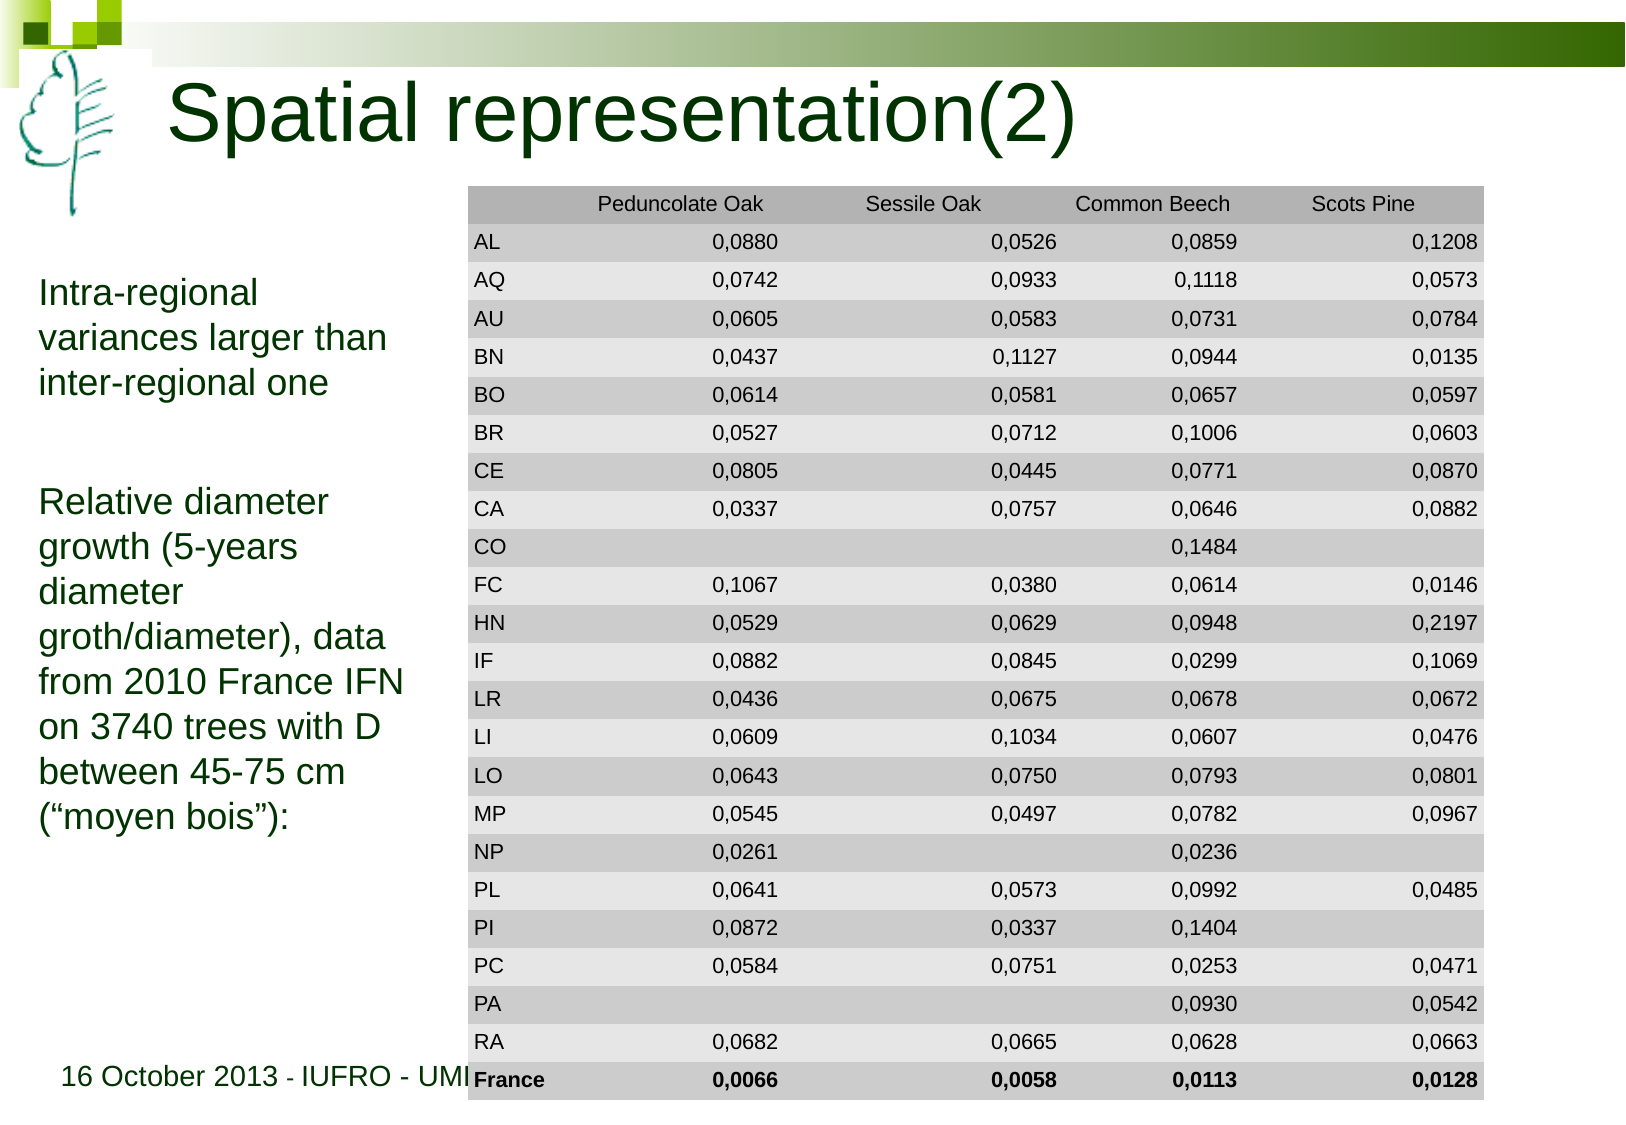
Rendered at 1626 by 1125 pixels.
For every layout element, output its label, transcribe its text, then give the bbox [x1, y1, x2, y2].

table_cell 0,0545 [577, 796, 784, 834]
table_cell 0,0933 [784, 262, 1063, 300]
table_cell 0,0880 [577, 224, 784, 262]
table_cell 0,0614 [1063, 567, 1243, 605]
table_cell 0,0337 [784, 910, 1063, 948]
table_cell 0,0967 [1243, 796, 1484, 834]
table_cell CO [468, 529, 577, 567]
table_cell 0,0751 [784, 948, 1063, 986]
table_cell 0,0678 [1063, 681, 1243, 719]
picture [19, 49, 152, 220]
table_cell [577, 986, 784, 1024]
table_cell 0,0146 [1243, 567, 1484, 605]
table_cell 0,1484 [1063, 529, 1243, 567]
table_cell 0,0583 [784, 300, 1063, 338]
table_cell CE [468, 453, 577, 491]
table_cell 0,1069 [1243, 643, 1484, 681]
table_cell 0,0657 [1063, 377, 1243, 415]
table_cell 0,0497 [784, 796, 1063, 834]
table_cell 0,0471 [1243, 948, 1484, 986]
table_cell 0,0529 [577, 605, 784, 643]
table_cell IF [468, 643, 577, 681]
table_cell 0,0641 [577, 872, 784, 910]
table_cell 0,0801 [1243, 757, 1484, 796]
table_cell 0,0299 [1063, 643, 1243, 681]
table_cell 0,0672 [1243, 681, 1484, 719]
table_cell 0,0436 [577, 681, 784, 719]
table_cell 0,0944 [1063, 338, 1243, 377]
table_cell 0,0742 [577, 262, 784, 300]
table_cell LR [468, 681, 577, 719]
table_cell France [468, 1062, 577, 1100]
table_header Common Beech [1063, 186, 1243, 224]
table_cell 0,0066 [577, 1062, 784, 1100]
table_cell 0,0882 [577, 643, 784, 681]
table_cell 0,0058 [784, 1062, 1063, 1100]
table_cell HN [468, 605, 577, 643]
table_header Peduncolate Oak [577, 186, 784, 224]
table_cell 0,0882 [1243, 491, 1484, 529]
table_cell [784, 834, 1063, 872]
table_cell 0,0485 [1243, 872, 1484, 910]
table_cell 0,0628 [1063, 1024, 1243, 1062]
table_header Scots Pine [1243, 186, 1484, 224]
table_cell [1243, 529, 1484, 567]
table_cell 0,0135 [1243, 338, 1484, 377]
table_cell 0,0128 [1243, 1062, 1484, 1100]
table_cell 0,0663 [1243, 1024, 1484, 1062]
table_cell 0,0948 [1063, 605, 1243, 643]
table_cell 0,0712 [784, 415, 1063, 453]
table_cell 0,0992 [1063, 872, 1243, 910]
table_cell 0,2197 [1243, 605, 1484, 643]
table_cell FC [468, 567, 577, 605]
table_cell 0,0771 [1063, 453, 1243, 491]
table_cell 0,0872 [577, 910, 784, 948]
table_cell LO [468, 757, 577, 796]
table_cell 0,0542 [1243, 986, 1484, 1024]
table_cell 0,0526 [784, 224, 1063, 262]
table_cell 0,0603 [1243, 415, 1484, 453]
table_cell MP [468, 796, 577, 834]
table_cell 0,0573 [784, 872, 1063, 910]
table_cell 0,1208 [1243, 224, 1484, 262]
table_cell 0,0870 [1243, 453, 1484, 491]
table_cell 0,0527 [577, 415, 784, 453]
table_cell RA [468, 1024, 577, 1062]
table_cell 0,1118 [1063, 262, 1243, 300]
table_cell [1243, 834, 1484, 872]
table_cell PC [468, 948, 577, 986]
table_cell 0,1006 [1063, 415, 1243, 453]
table_cell BR [468, 415, 577, 453]
table_cell 0,0261 [577, 834, 784, 872]
table_cell [1243, 910, 1484, 948]
table_cell 0,0930 [1063, 986, 1243, 1024]
table_cell 0,0445 [784, 453, 1063, 491]
table_cell 0,0757 [784, 491, 1063, 529]
table_cell 0,0609 [577, 719, 784, 757]
table_cell 0,0629 [784, 605, 1063, 643]
table_cell 0,0731 [1063, 300, 1243, 338]
table_cell AU [468, 300, 577, 338]
table_cell BN [468, 338, 577, 377]
table_cell 0,0573 [1243, 262, 1484, 300]
table_cell 0,0793 [1063, 757, 1243, 796]
table_header Sessile Oak [784, 186, 1063, 224]
table_cell [577, 529, 784, 567]
table_cell NP [468, 834, 577, 872]
table_cell BO [468, 377, 577, 415]
table_cell 0,0380 [784, 567, 1063, 605]
table_cell 0,0605 [577, 300, 784, 338]
table_cell 0,0113 [1063, 1062, 1243, 1100]
table_cell 0,0805 [577, 453, 784, 491]
table_cell 0,0437 [577, 338, 784, 377]
table_cell 0,0784 [1243, 300, 1484, 338]
table_cell LI [468, 719, 577, 757]
table_header [468, 186, 577, 224]
table_cell 0,1067 [577, 567, 784, 605]
table_cell 0,0476 [1243, 719, 1484, 757]
table_cell 0,0682 [577, 1024, 784, 1062]
table_cell PI [468, 910, 577, 948]
table_cell 0,0859 [1063, 224, 1243, 262]
table_cell 0,1034 [784, 719, 1063, 757]
table_cell 0,0584 [577, 948, 784, 986]
table_cell 0,1127 [784, 338, 1063, 377]
table_cell PL [468, 872, 577, 910]
list Intra-regional variances larger than inter-regional one Relative diameter growth (5-years diameter groth/diameter), data from 2010 France IFN on 3740 trees with D between 45-75 cm (“moyen bois”): [23, 259, 426, 919]
table_cell 0,0614 [577, 377, 784, 415]
table_cell 0,0750 [784, 757, 1063, 796]
table_cell PA [468, 986, 577, 1024]
table_cell 0,0253 [1063, 948, 1243, 986]
table_cell 0,0236 [1063, 834, 1243, 872]
table_cell 0,0675 [784, 681, 1063, 719]
title Spatial representation(2) [152, 49, 1626, 166]
table_cell 0,0646 [1063, 491, 1243, 529]
table_cell 0,0581 [784, 377, 1063, 415]
table_cell 0,0665 [784, 1024, 1063, 1062]
table_cell 0,0597 [1243, 377, 1484, 415]
table_cell 0,0607 [1063, 719, 1243, 757]
table_cell AQ [468, 262, 577, 300]
table_cell CA [468, 491, 577, 529]
table_cell 0,0845 [784, 643, 1063, 681]
table_cell [784, 529, 1063, 567]
table_cell 0,0337 [577, 491, 784, 529]
table_cell 0,1404 [1063, 910, 1243, 948]
table_cell [784, 986, 1063, 1024]
table_cell 0,0643 [577, 757, 784, 796]
table_cell AL [468, 224, 577, 262]
table_cell 0,0782 [1063, 796, 1243, 834]
